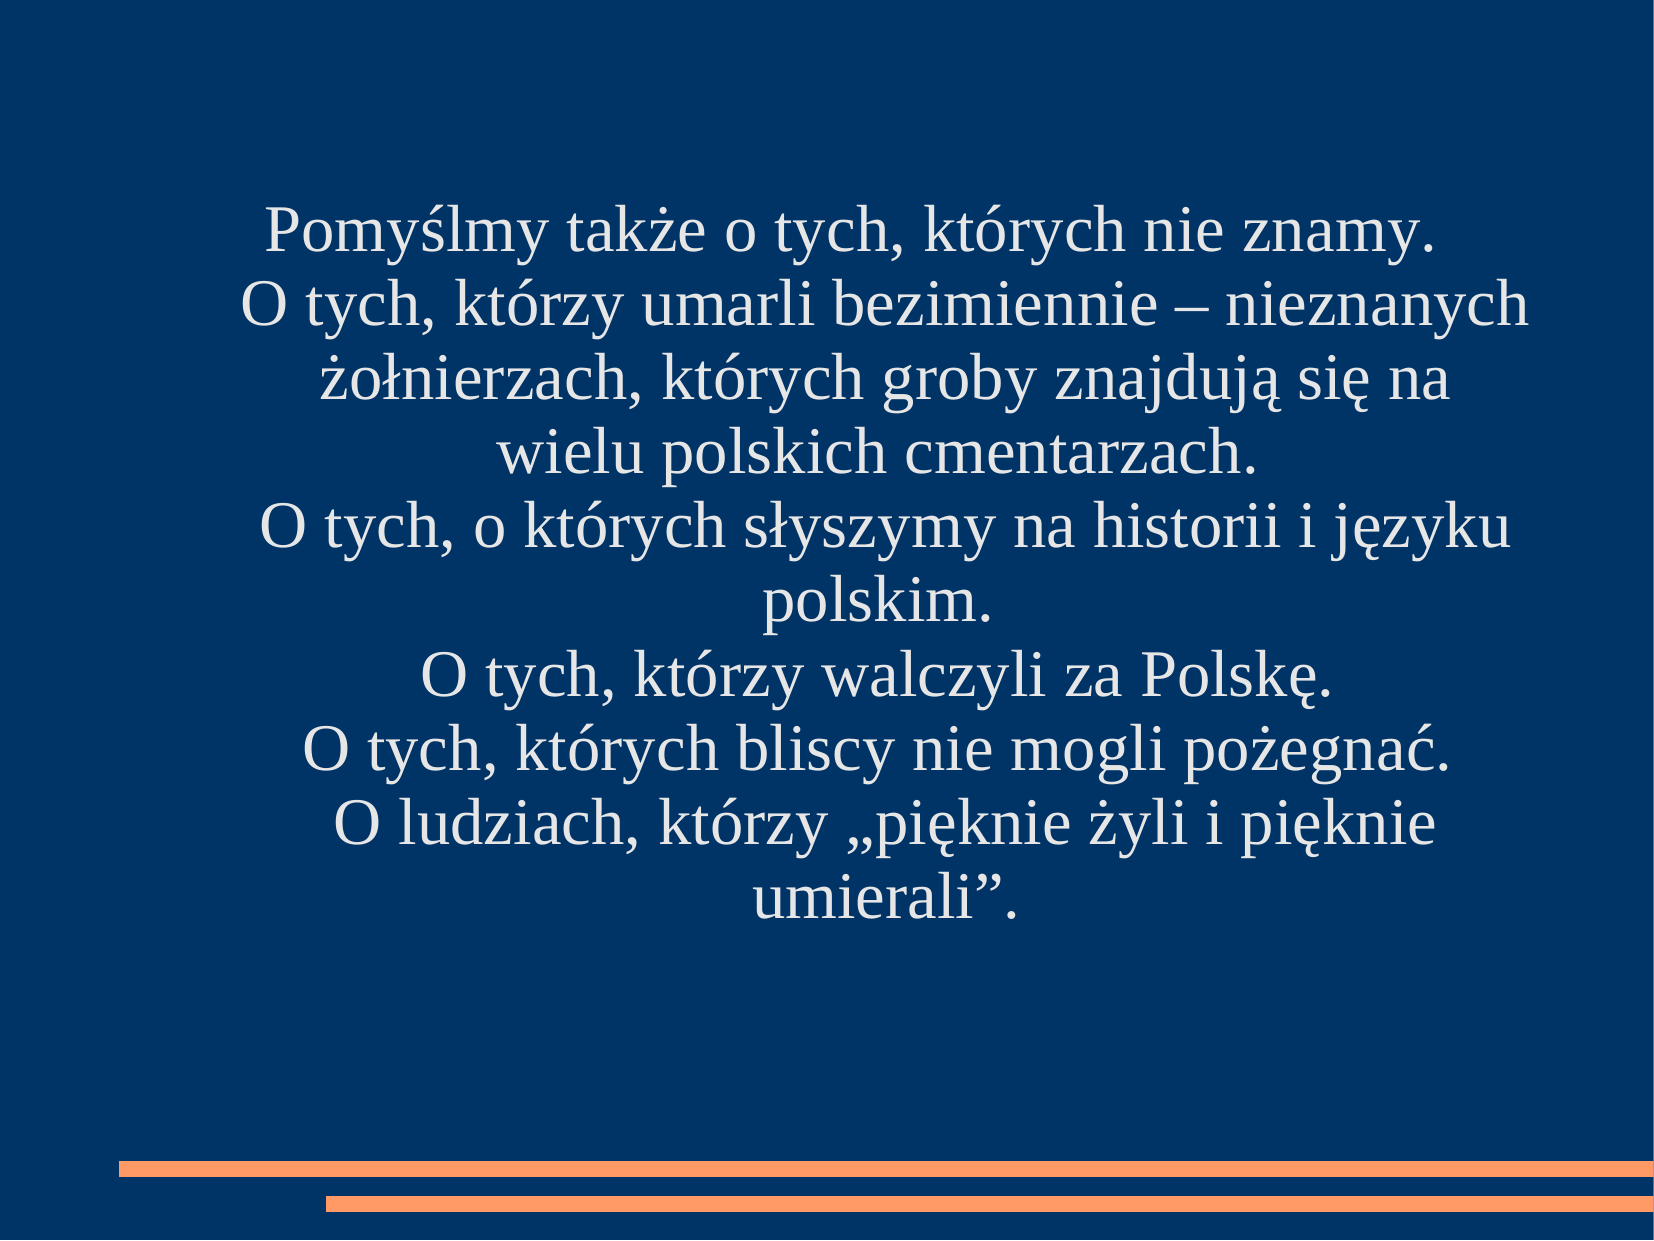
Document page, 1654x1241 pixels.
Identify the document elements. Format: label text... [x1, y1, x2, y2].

list Pomyślmy także o tych, których nie znamy. O tych, którzy umarli bezimiennie – nieznanych żołnierzach, których groby znajdują się na wielu polskich cmentarzach. O tych, o których słyszymy na historii i języku polskim. O tych, którzy walczyli za Polskę. O tych, których bliscy nie mogli pożegnać. O ludziach, którzy „pięknie żyli i pięknie umierali”. [96, 118, 1536, 933]
